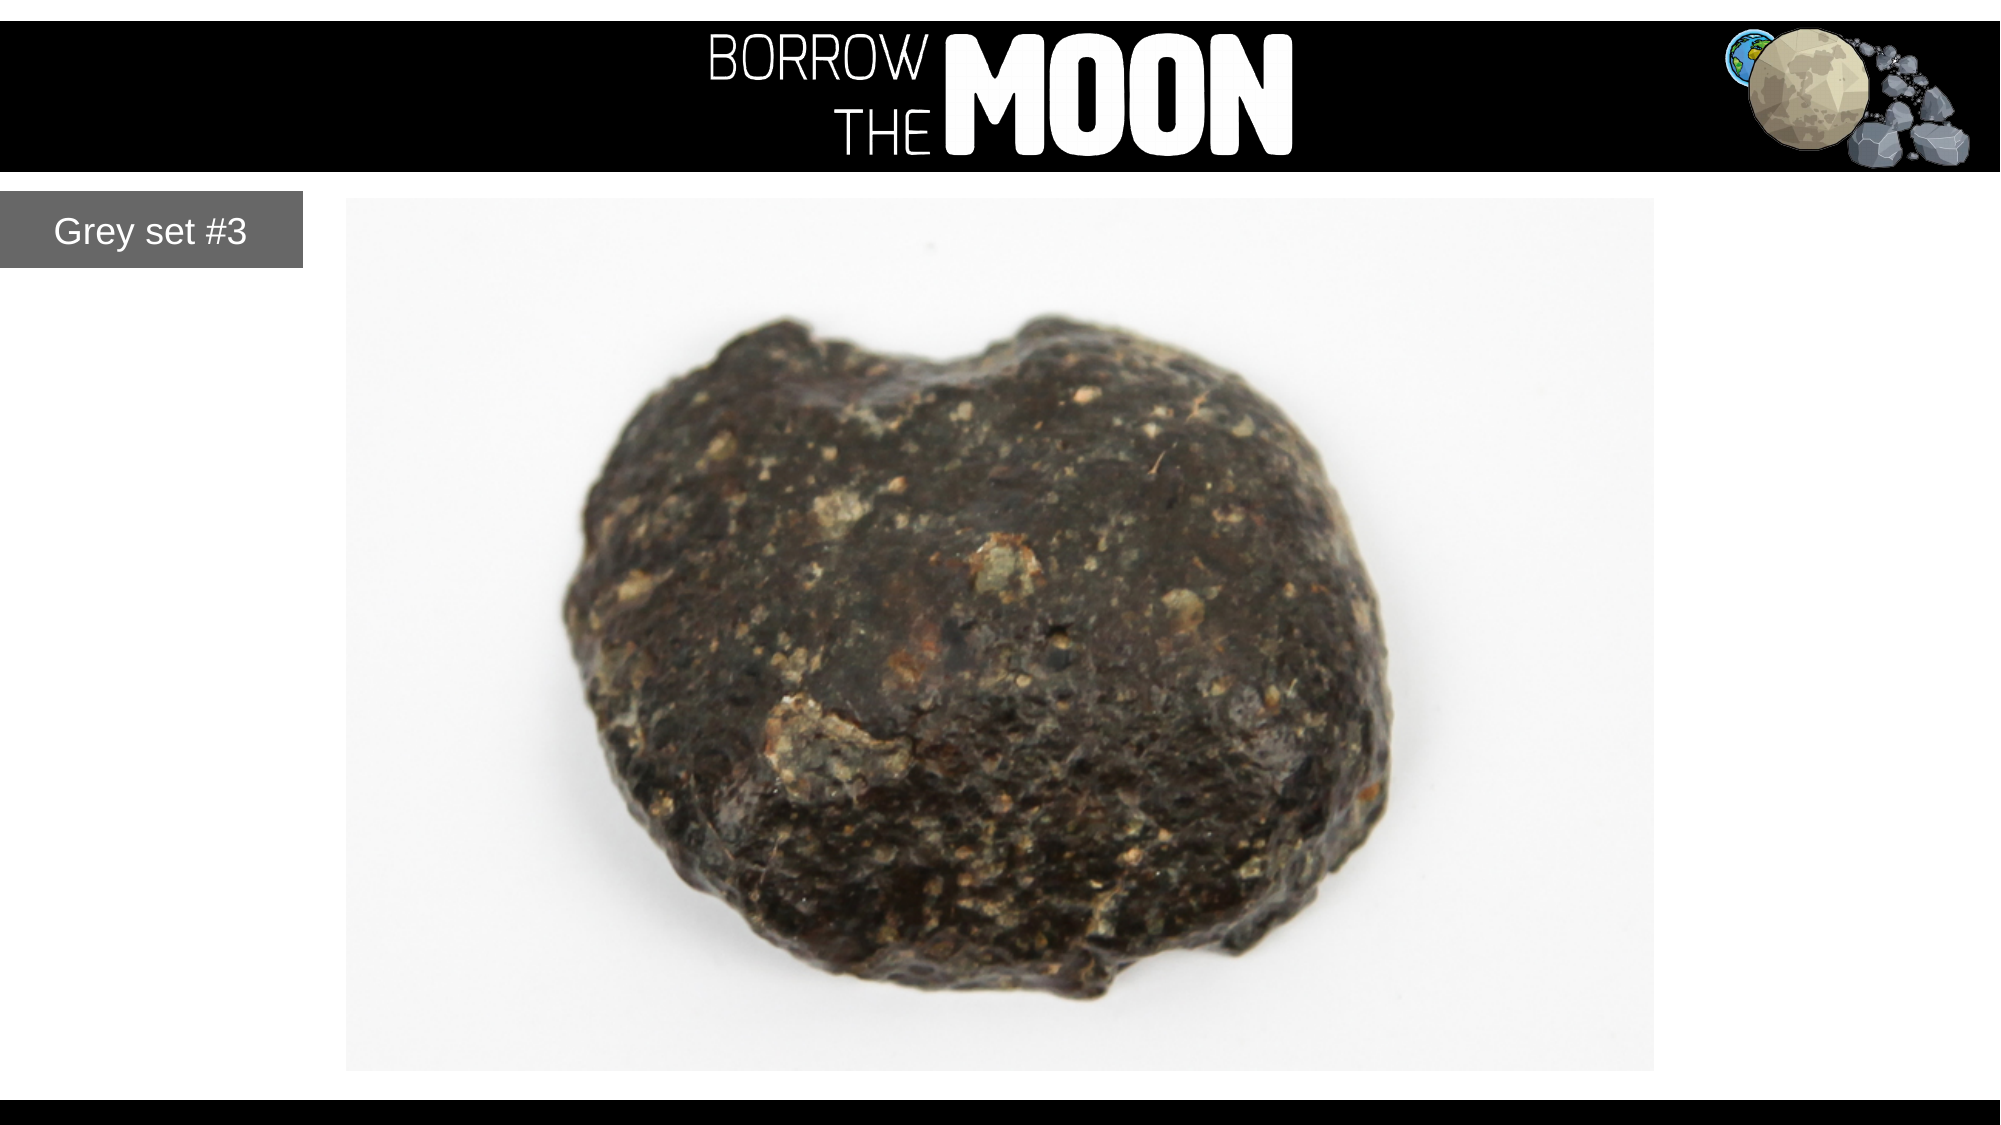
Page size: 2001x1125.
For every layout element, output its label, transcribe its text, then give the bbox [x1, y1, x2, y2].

picture [346, 199, 1654, 1071]
text_box Grey set #3 [0, 191, 303, 268]
